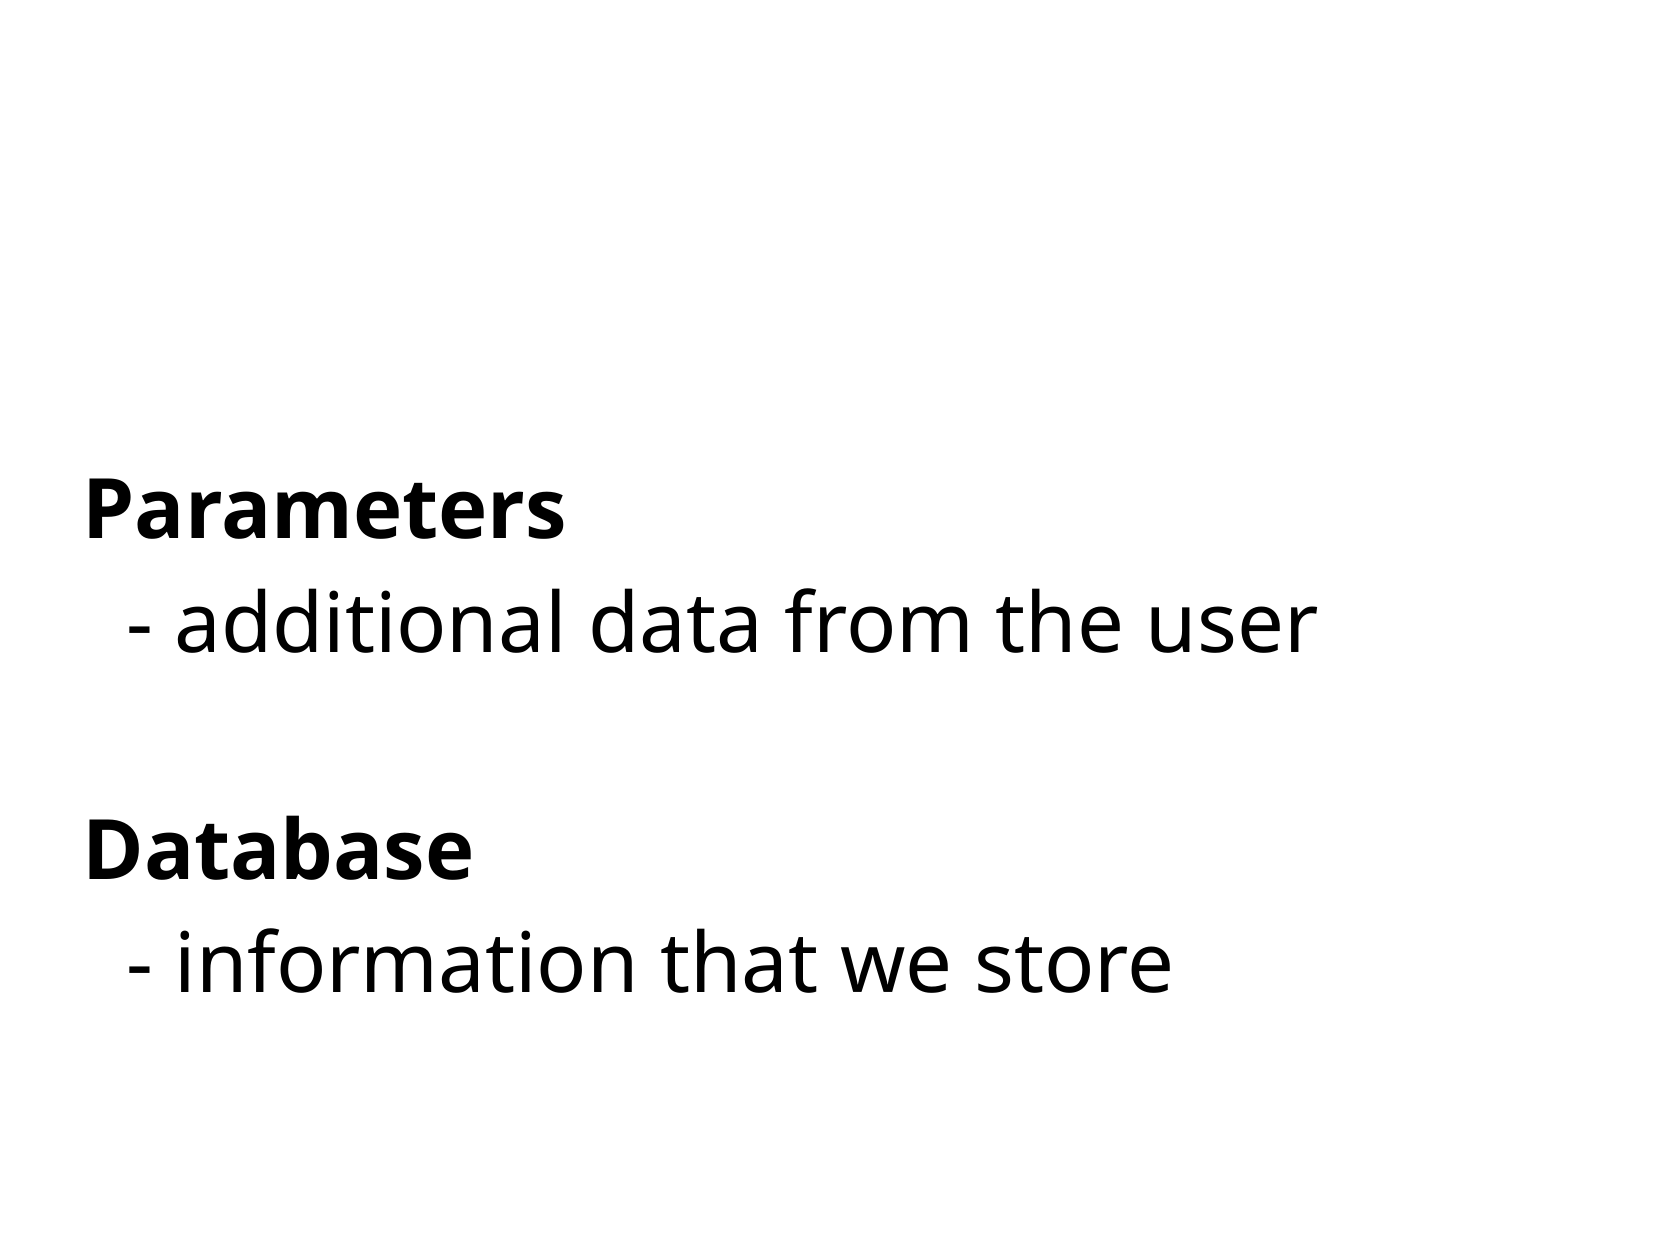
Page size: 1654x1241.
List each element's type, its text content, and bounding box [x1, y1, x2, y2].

subtitle Parameters - additional data from the user Database - information that we store [82, 450, 1571, 1094]
